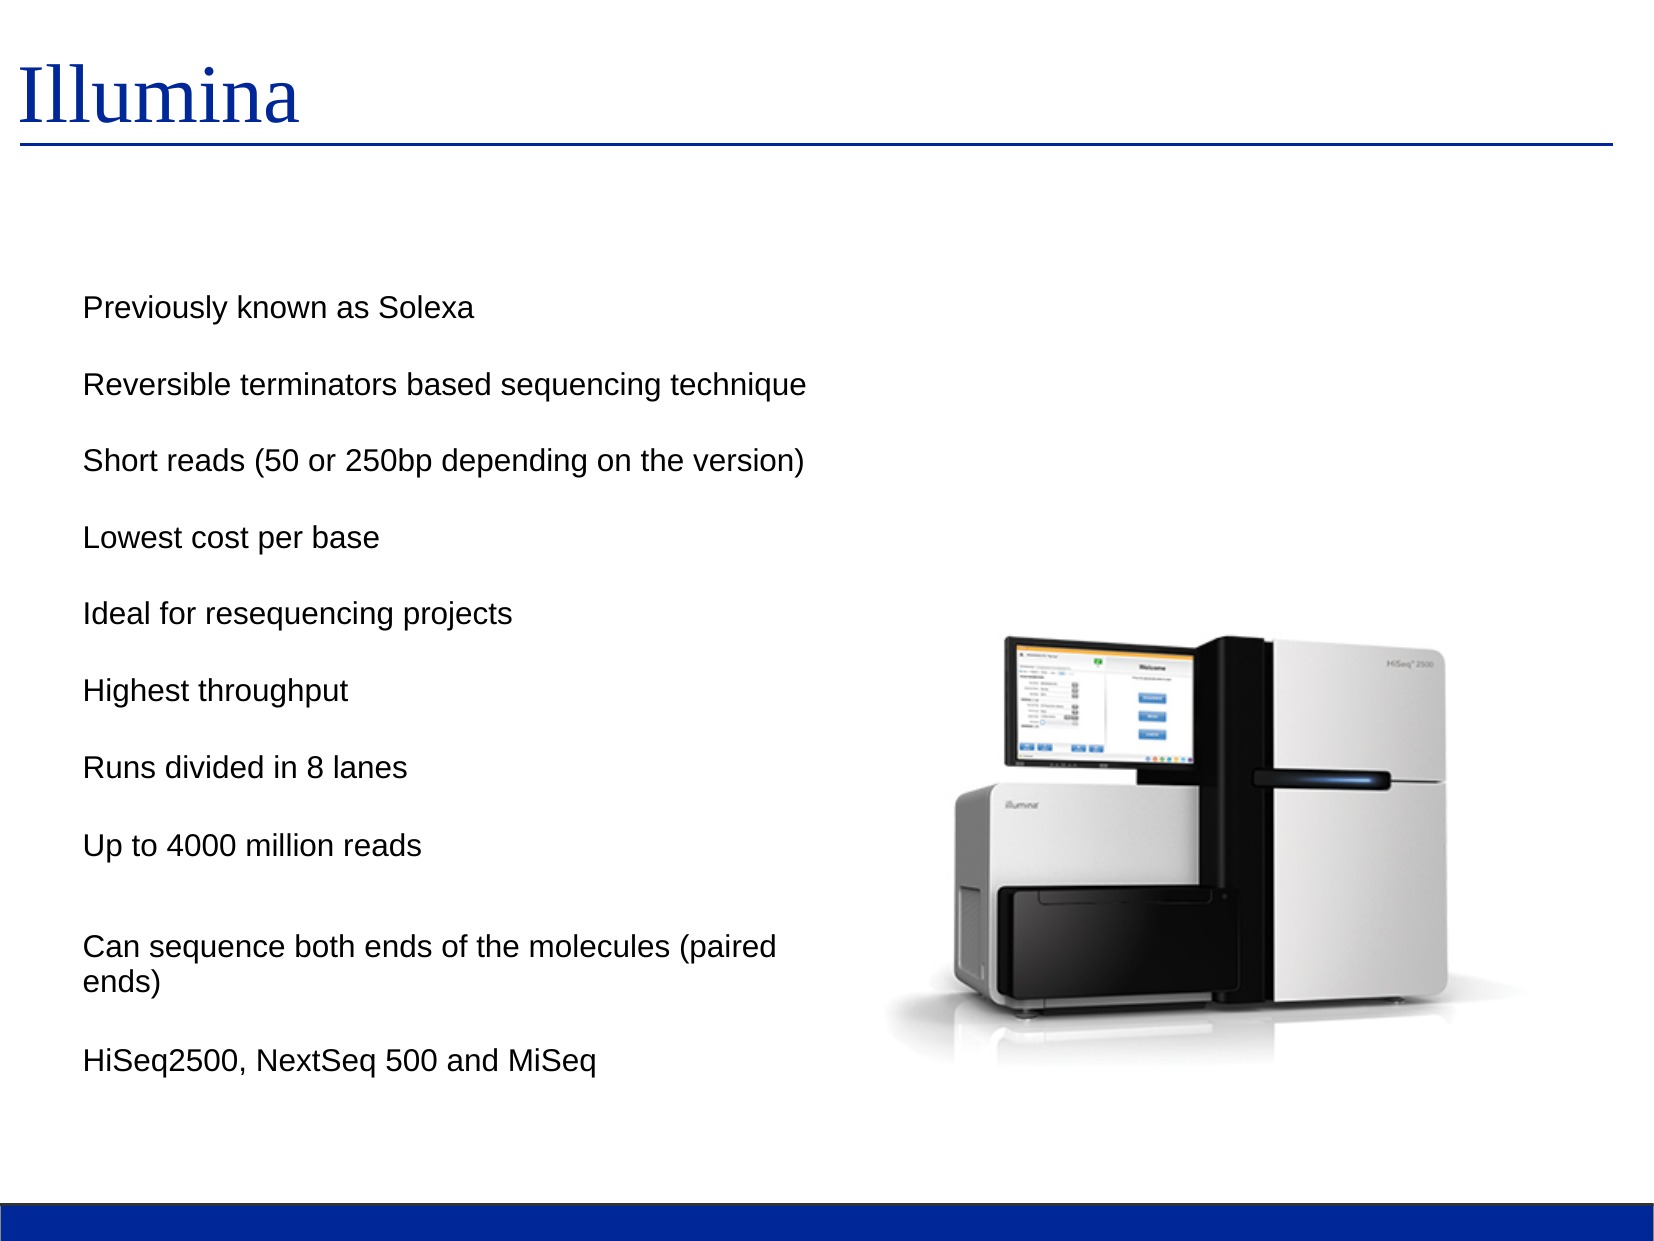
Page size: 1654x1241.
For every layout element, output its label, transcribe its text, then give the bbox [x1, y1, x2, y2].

list Previously known as Solexa Reversible terminators based sequencing technique Short reads (50 or 250bp depending on the version) Lowest cost per base Ideal for resequencing projects Highest throughput Runs divided in 8 lanes Up to 4000 million reads Can sequence both ends of the molecules (paired ends) HiSeq2500, NextSeq 500 and MiSeq [82, 290, 809, 1109]
title Illumina [17, 0, 1589, 198]
picture [862, 599, 1532, 1093]
